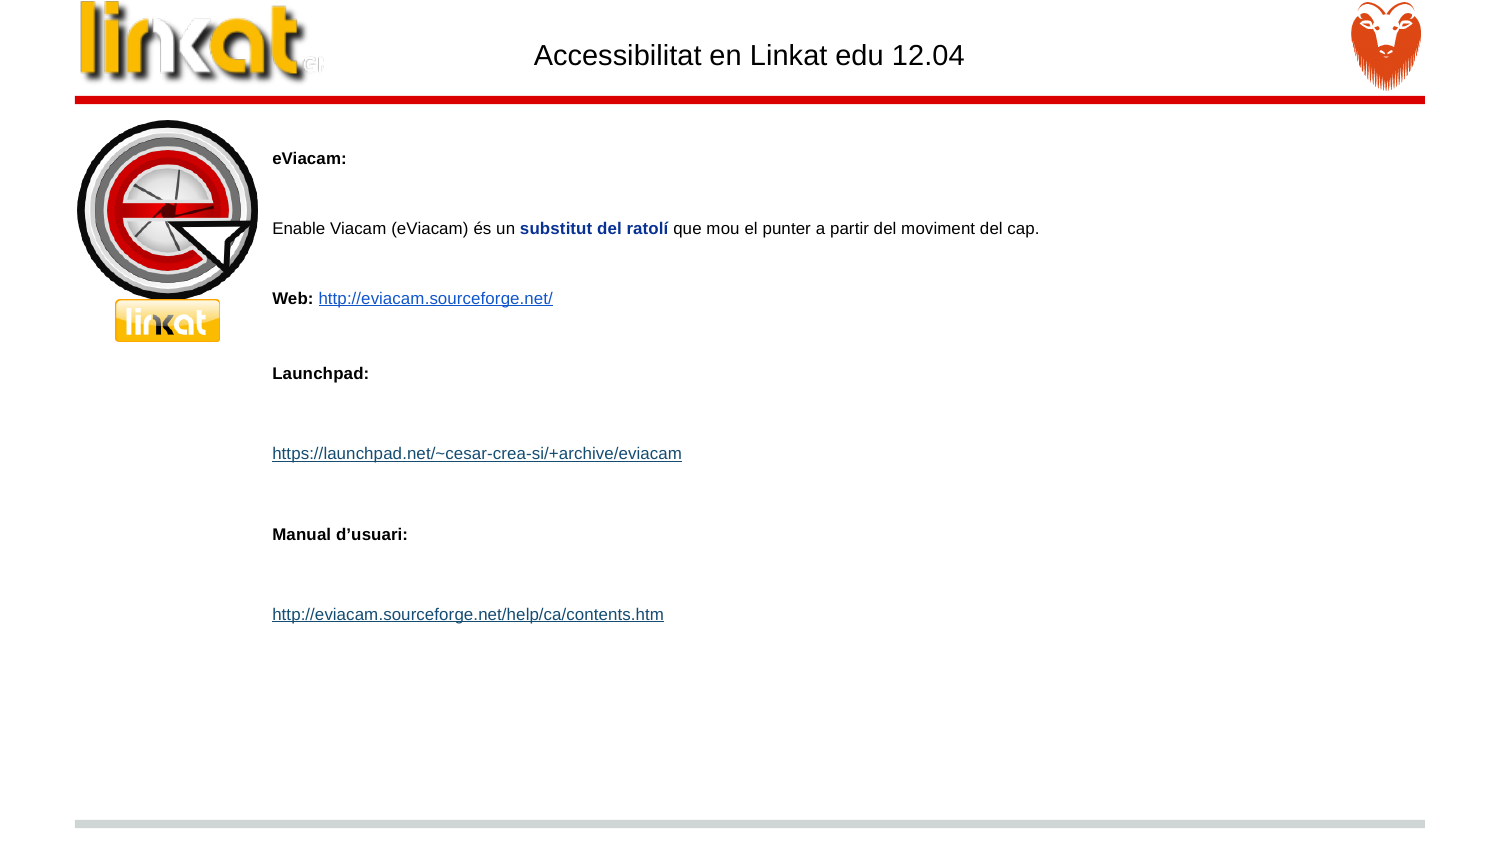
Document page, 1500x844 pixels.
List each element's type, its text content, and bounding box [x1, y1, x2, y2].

picture [75, 0, 324, 101]
text_box eViacam: Enable Viacam (eViacam) és un substitut del ratolí que mou el punter a partir del moviment del cap. Web: http://eviacam.sourceforge.net/ Launchpad: https://launchpad.net/~cesar-crea-si/+archive/eviacam Manual d’usuari: http://eviacam.sourceforge.net/help/ca/contents.htm [257, 120, 1073, 654]
picture [77, 120, 257, 342]
picture [1347, 0, 1425, 93]
